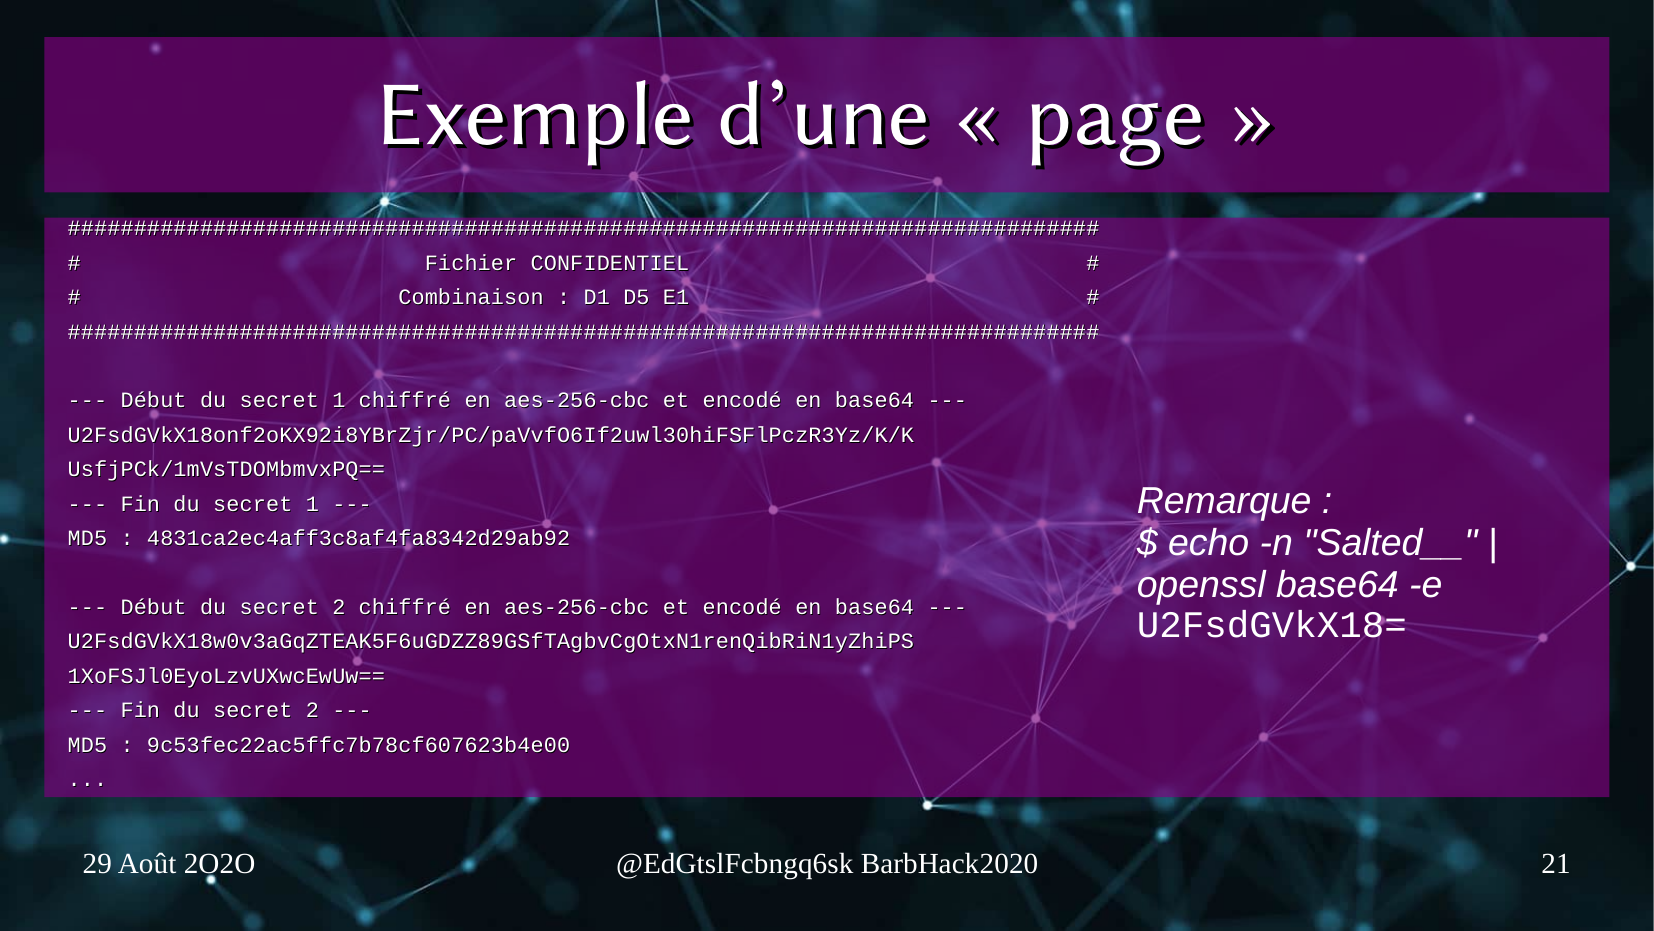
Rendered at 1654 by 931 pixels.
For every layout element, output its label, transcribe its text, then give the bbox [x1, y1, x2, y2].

title Exemple d’une « page » [44, 37, 1610, 193]
list ############################################################################## # Fichier CONFIDENTIEL # # Combinaison : D1 D5 E1 # ############################################################################## --- Début du secret 1 chiffré en aes-256-cbc et encodé en base64 --- U2FsdGVkX18onf2oKX92i8YBrZjr/PC/paVvfO6If2uwl30hiFSFlPczR3Yz/K/K UsfjPCk/1mVsTDOMbmvxPQ== --- Fin du secret 1 --- MD5 : 4831ca2ec4aff3c8af4fa8342d29ab92 --- Début du secret 2 chiffré en aes-256-cbc et encodé en base64 --- U2FsdGVkX18w0v3aGqZTEAK5F6uGDZZ89GSfTAgbvCgOtxN1renQibRiN1yZhiPS 1XoFSJl0EyoLzvUXwcEwUw== --- Fin du secret 2 --- MD5 : 9c53fec22ac5ffc7b78cf607623b4e00 ... [44, 217, 1610, 798]
picture [0, 0, 1654, 931]
text_box Remarque : $ echo -n "Salted__" | openssl base64 -e U2FsdGVkX18= [1122, 472, 1536, 656]
